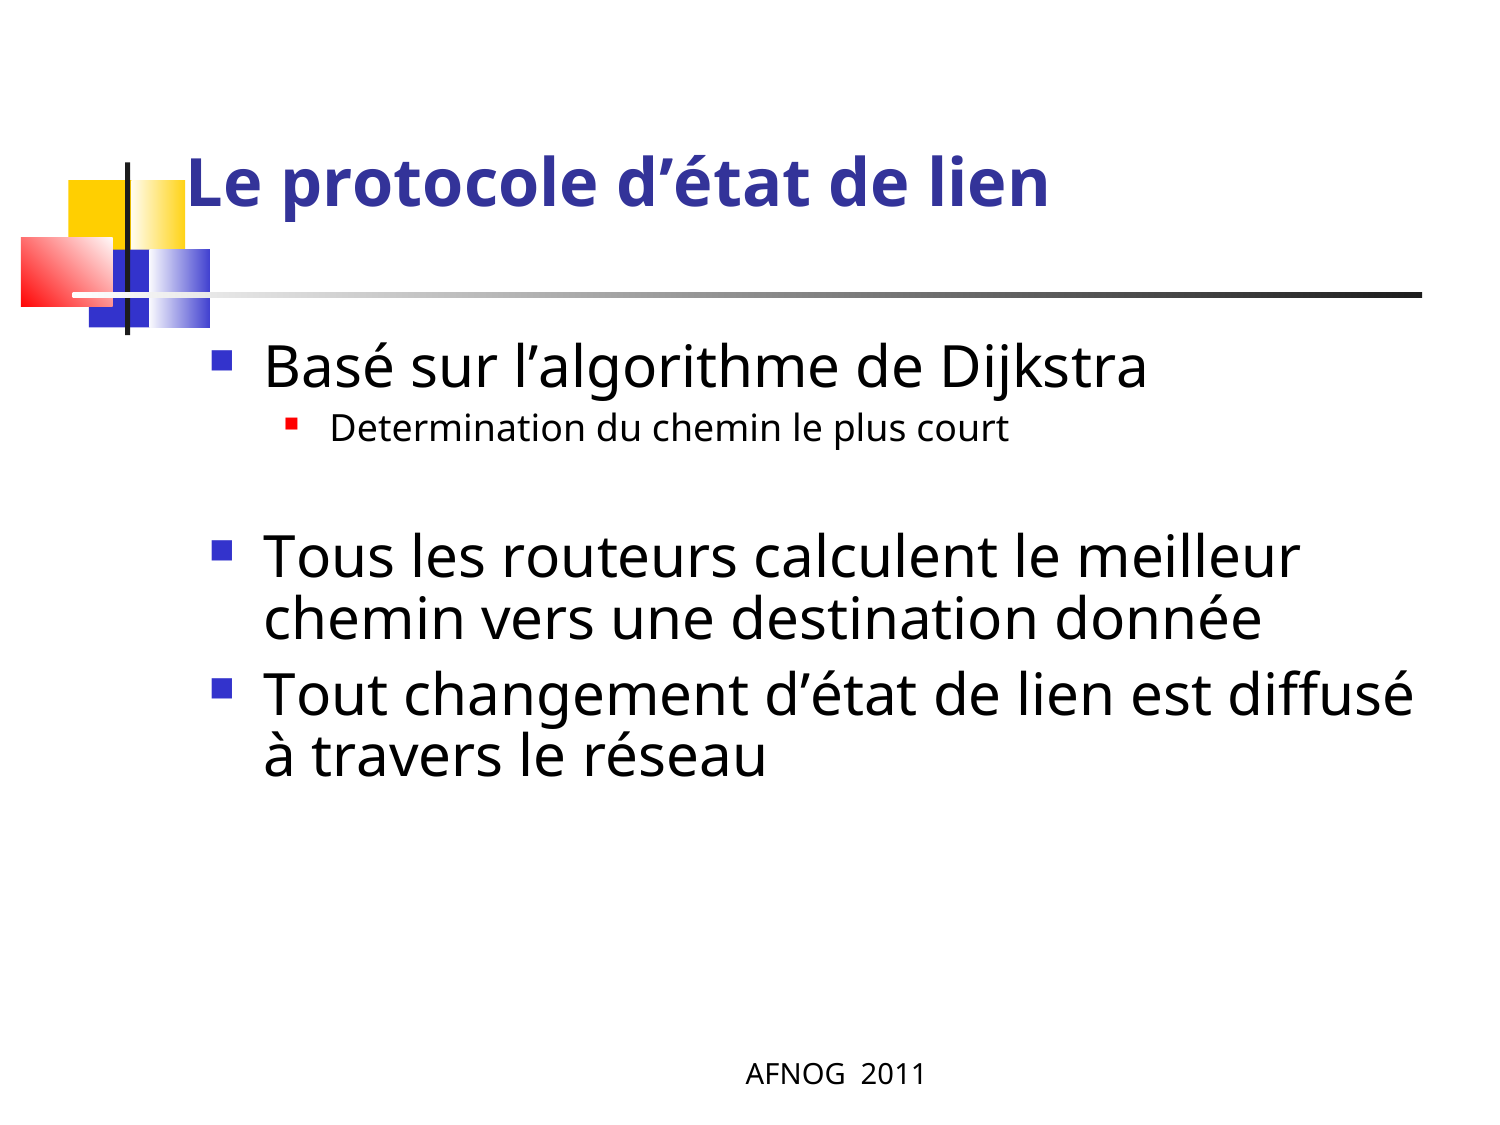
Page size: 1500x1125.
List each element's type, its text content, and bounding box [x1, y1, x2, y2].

text_box AFNOG 2011 [599, 1024, 1074, 1099]
title Le protocole d’état de lien [171, 125, 1450, 230]
list Basé sur l’algorithme de Dijkstra Determination du chemin le plus court Tous les routeurs calculent le meilleur chemin vers une destination donnée Tout changement d’état de lien est diffusé à travers le réseau [193, 331, 1469, 1007]
